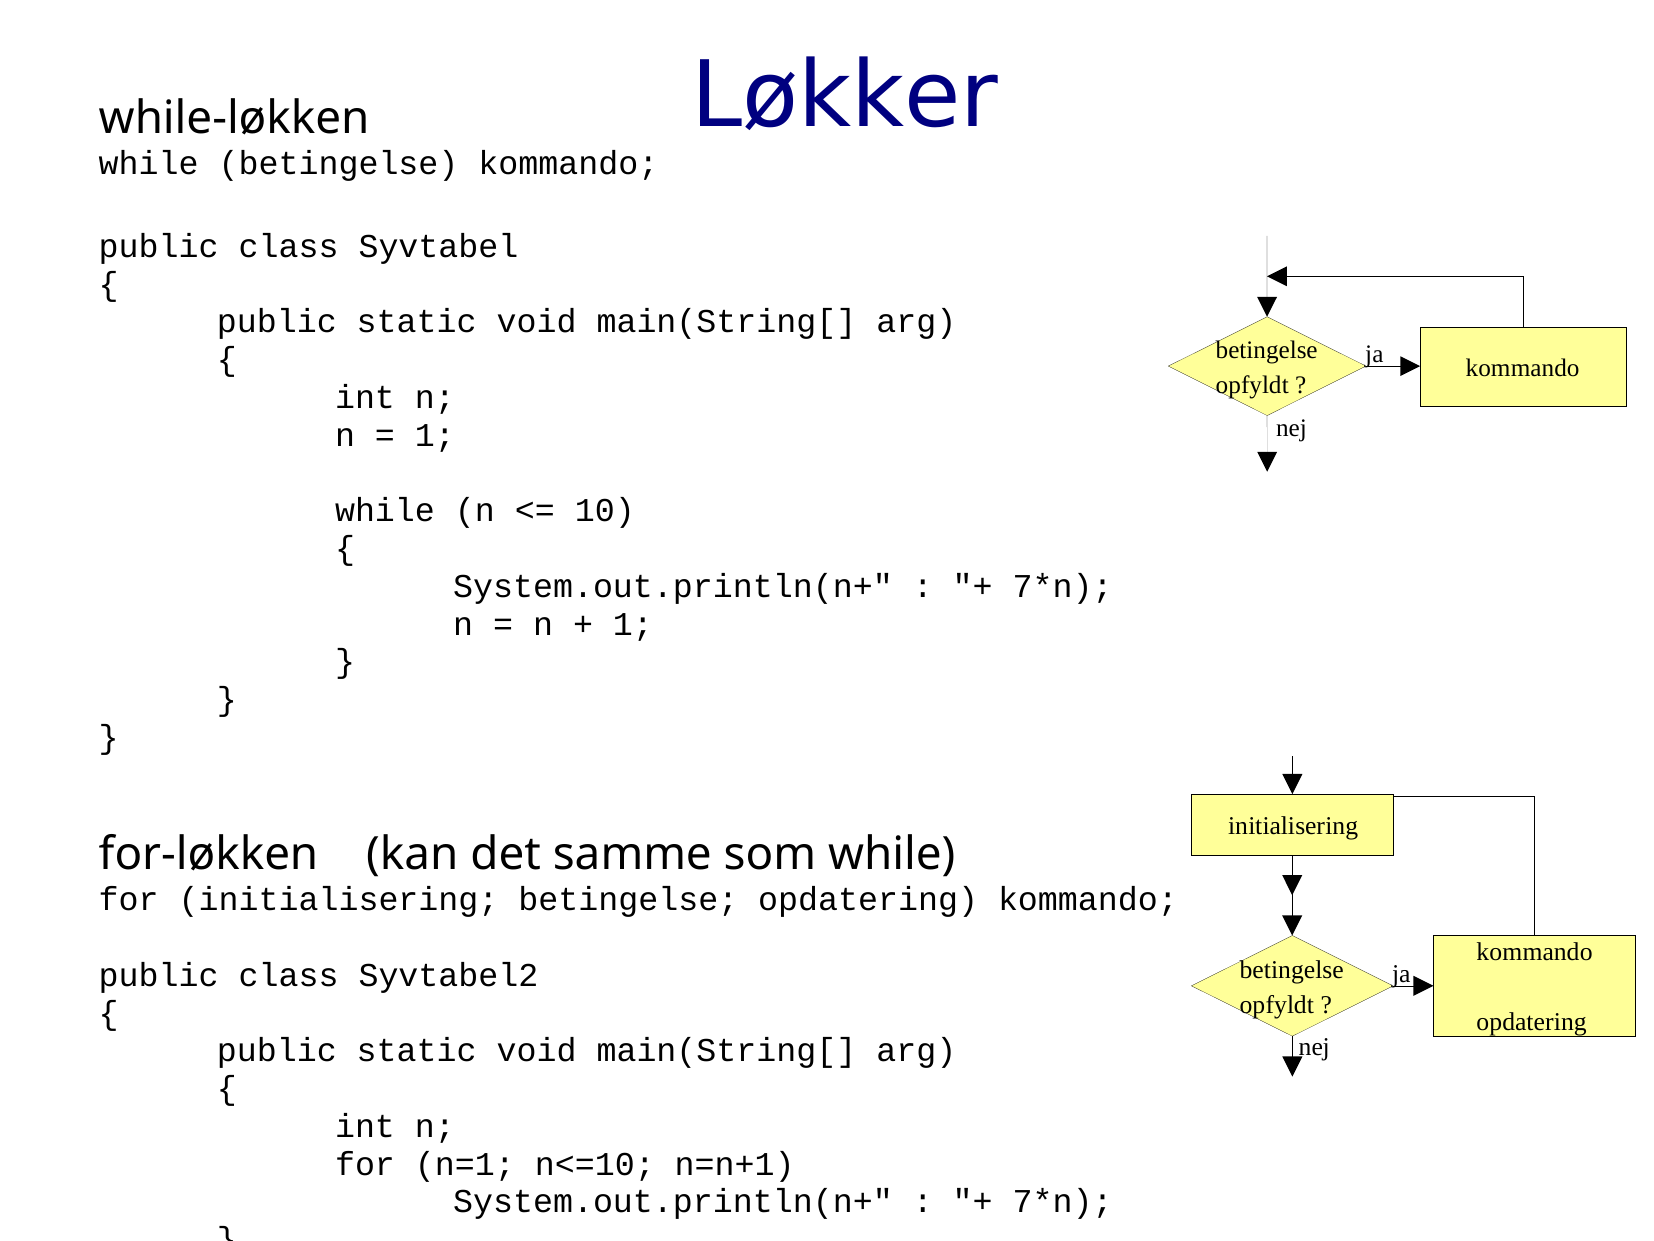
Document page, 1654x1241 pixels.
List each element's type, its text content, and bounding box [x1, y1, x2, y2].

title Løkker [156, 0, 1534, 198]
text_box while-løkken while (betingelse) kommando; public class Syvtabel { public static void main(String[] arg) { int n; n = 1; while (n <= 10) { System.out.println(n+" : "+ 7*n); n = n + 1; } } } for-løkken (kan det samme som while) for (initialisering; betingelse; opdatering) kommando; public class Syvtabel2 { public static void main(String[] arg) { int n; for (n=1; n<=10; n=n+1) System.out.println(n+" : "+ 7*n); } } [98, 84, 1229, 1241]
chart [1180, 756, 1647, 1078]
chart [1164, 221, 1643, 473]
